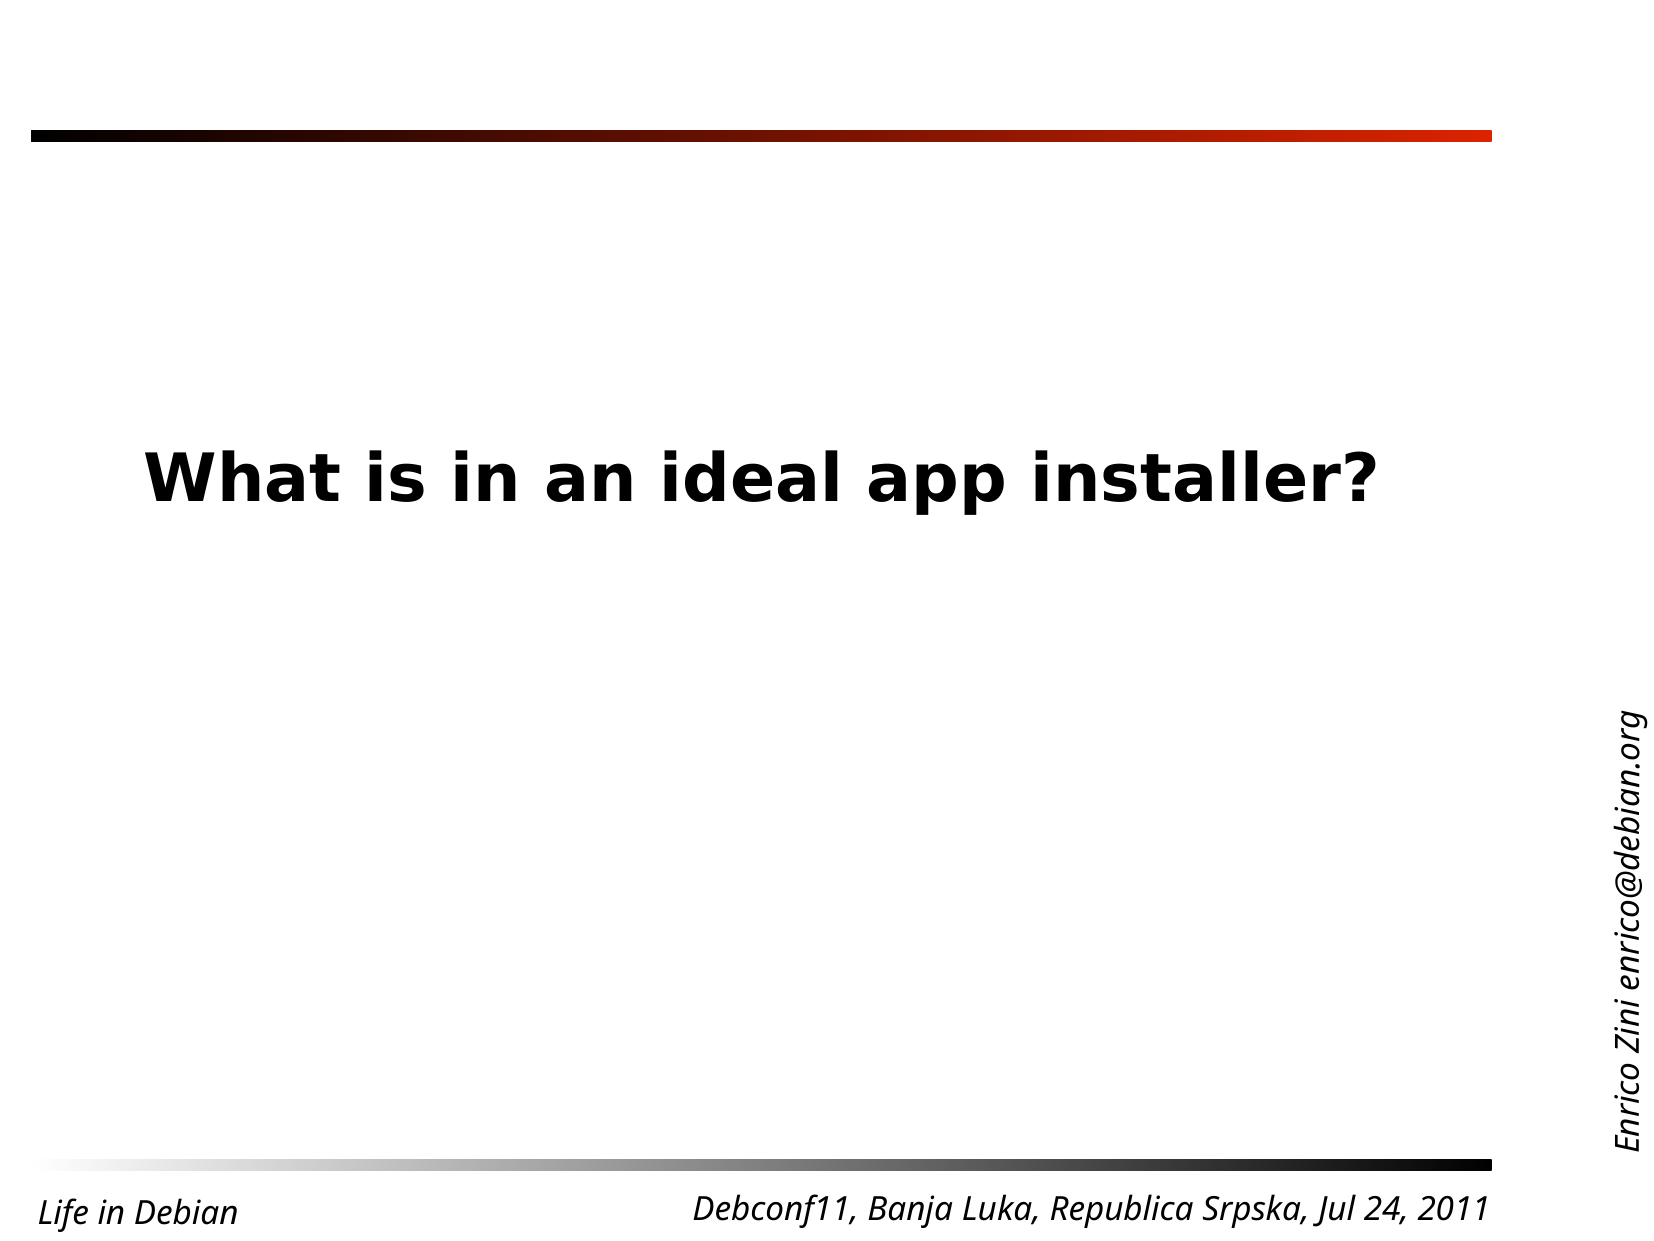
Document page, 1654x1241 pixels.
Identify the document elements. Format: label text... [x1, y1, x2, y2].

text_box What is in an ideal app installer? [30, 439, 1495, 517]
